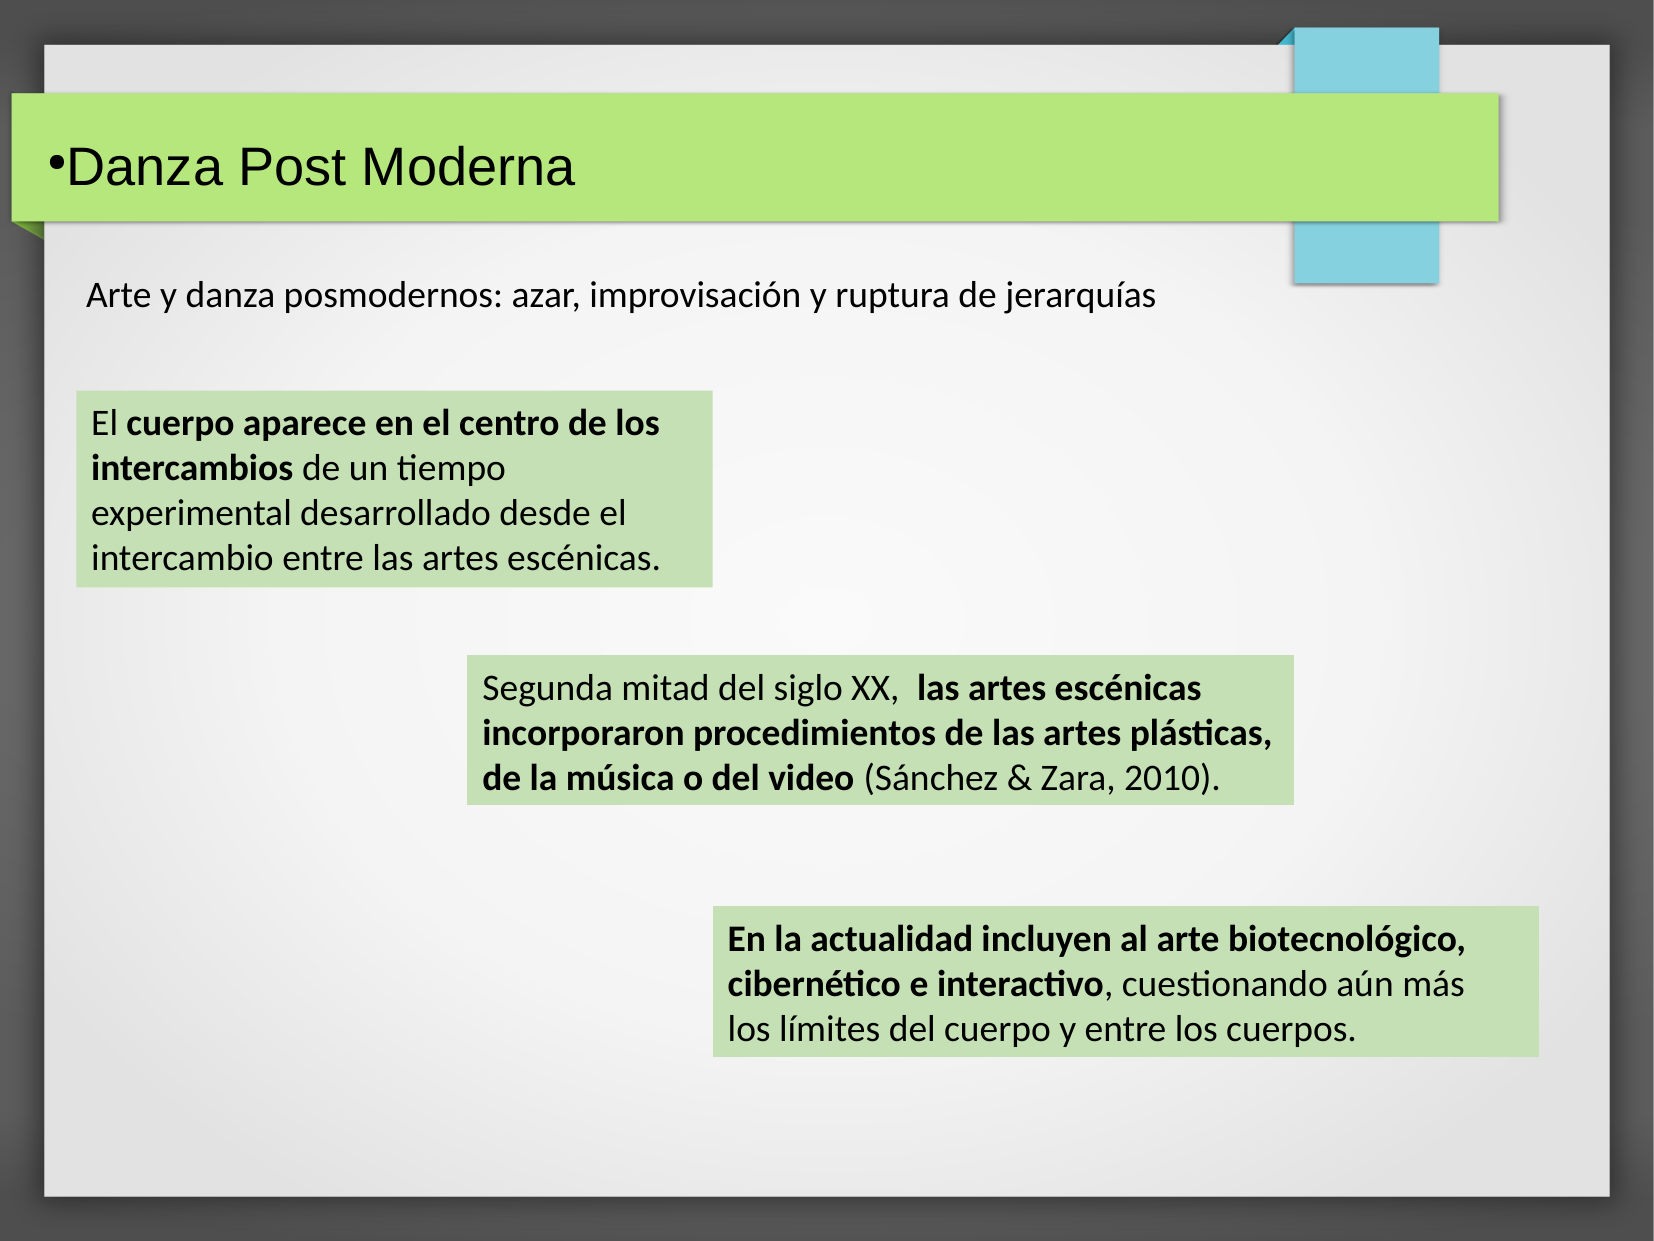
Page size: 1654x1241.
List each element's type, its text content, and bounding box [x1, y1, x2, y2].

text_box En la actualidad incluyen al arte biotecnológico, cibernético e interactivo, cuestionando aún más los límites del cuerpo y entre los cuerpos. [713, 906, 1539, 1057]
text_box El cuerpo aparece en el centro de los intercambios de un tiempo experimental desarrollado desde el intercambio entre las artes escénicas. [76, 390, 713, 588]
list Danza Post Moderna [47, 131, 1536, 441]
text_box Arte y danza posmodernos: azar, improvisación y ruptura de jerarquías [71, 262, 1280, 322]
text_box Segunda mitad del siglo XX, las artes escénicas incorporaron procedimientos de las artes plásticas, de la música o del video (Sánchez & Zara, 2010). [467, 655, 1294, 805]
